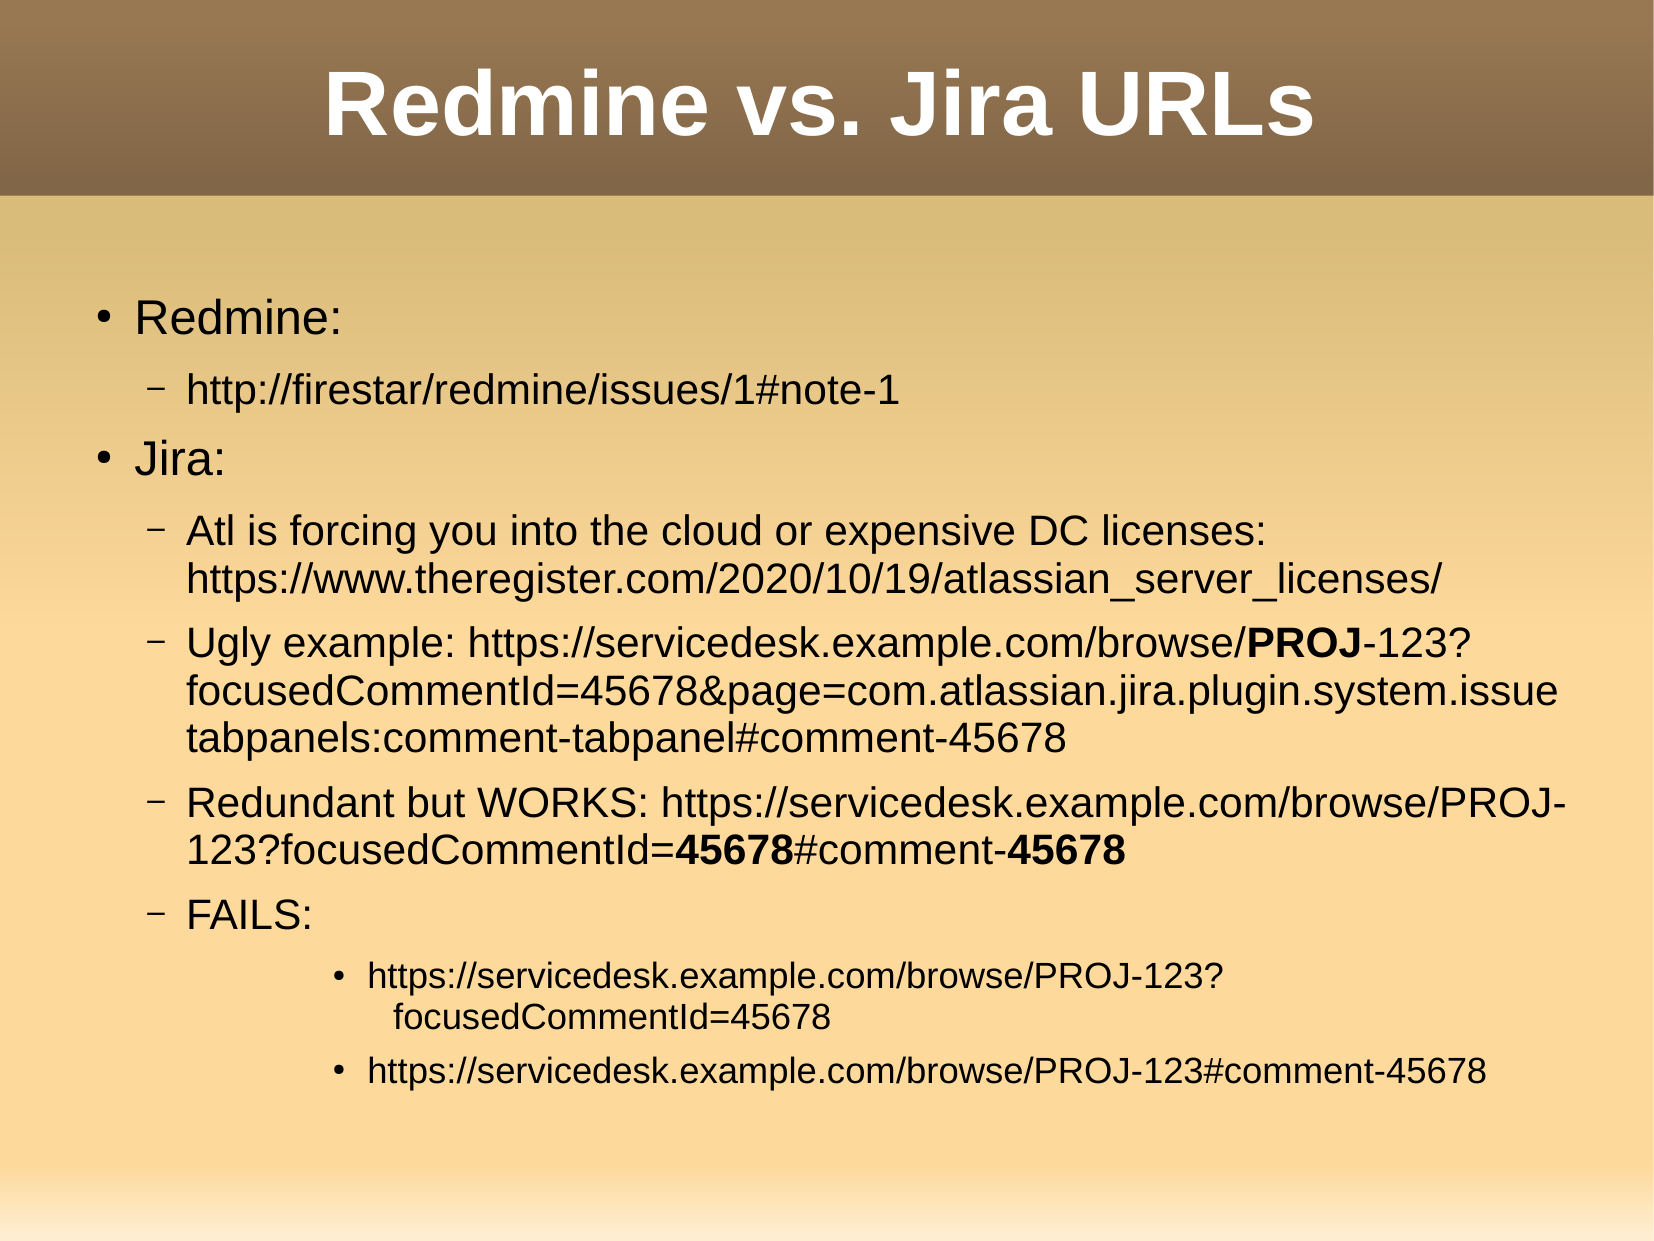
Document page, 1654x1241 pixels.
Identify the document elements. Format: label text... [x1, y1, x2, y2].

picture [0, 0, 1654, 1241]
title Redmine vs. Jira URLs [76, 0, 1565, 208]
list Redmine: http://firestar/redmine/issues/1#note-1 Jira: Atl is forcing you into the cloud or expensive DC licenses: https://www.theregister.com/2020/10/19/atlassian_server_licenses/ Ugly example: https://servicedesk.example.com/browse/PROJ-123?focusedCommentId=45678&page=com.atlassian.jira.plugin.system.issuetabpanels:comment-tabpanel#comment-45678 Redundant but WORKS: https://servicedesk.example.com/browse/PROJ-123?focusedCommentId=45678#comment-45678 FAILS: https://servicedesk.example.com/browse/PROJ-123?focusedCommentId=45678 https://servicedesk.example.com/browse/PROJ-123#comment-45678 [82, 290, 1571, 1109]
